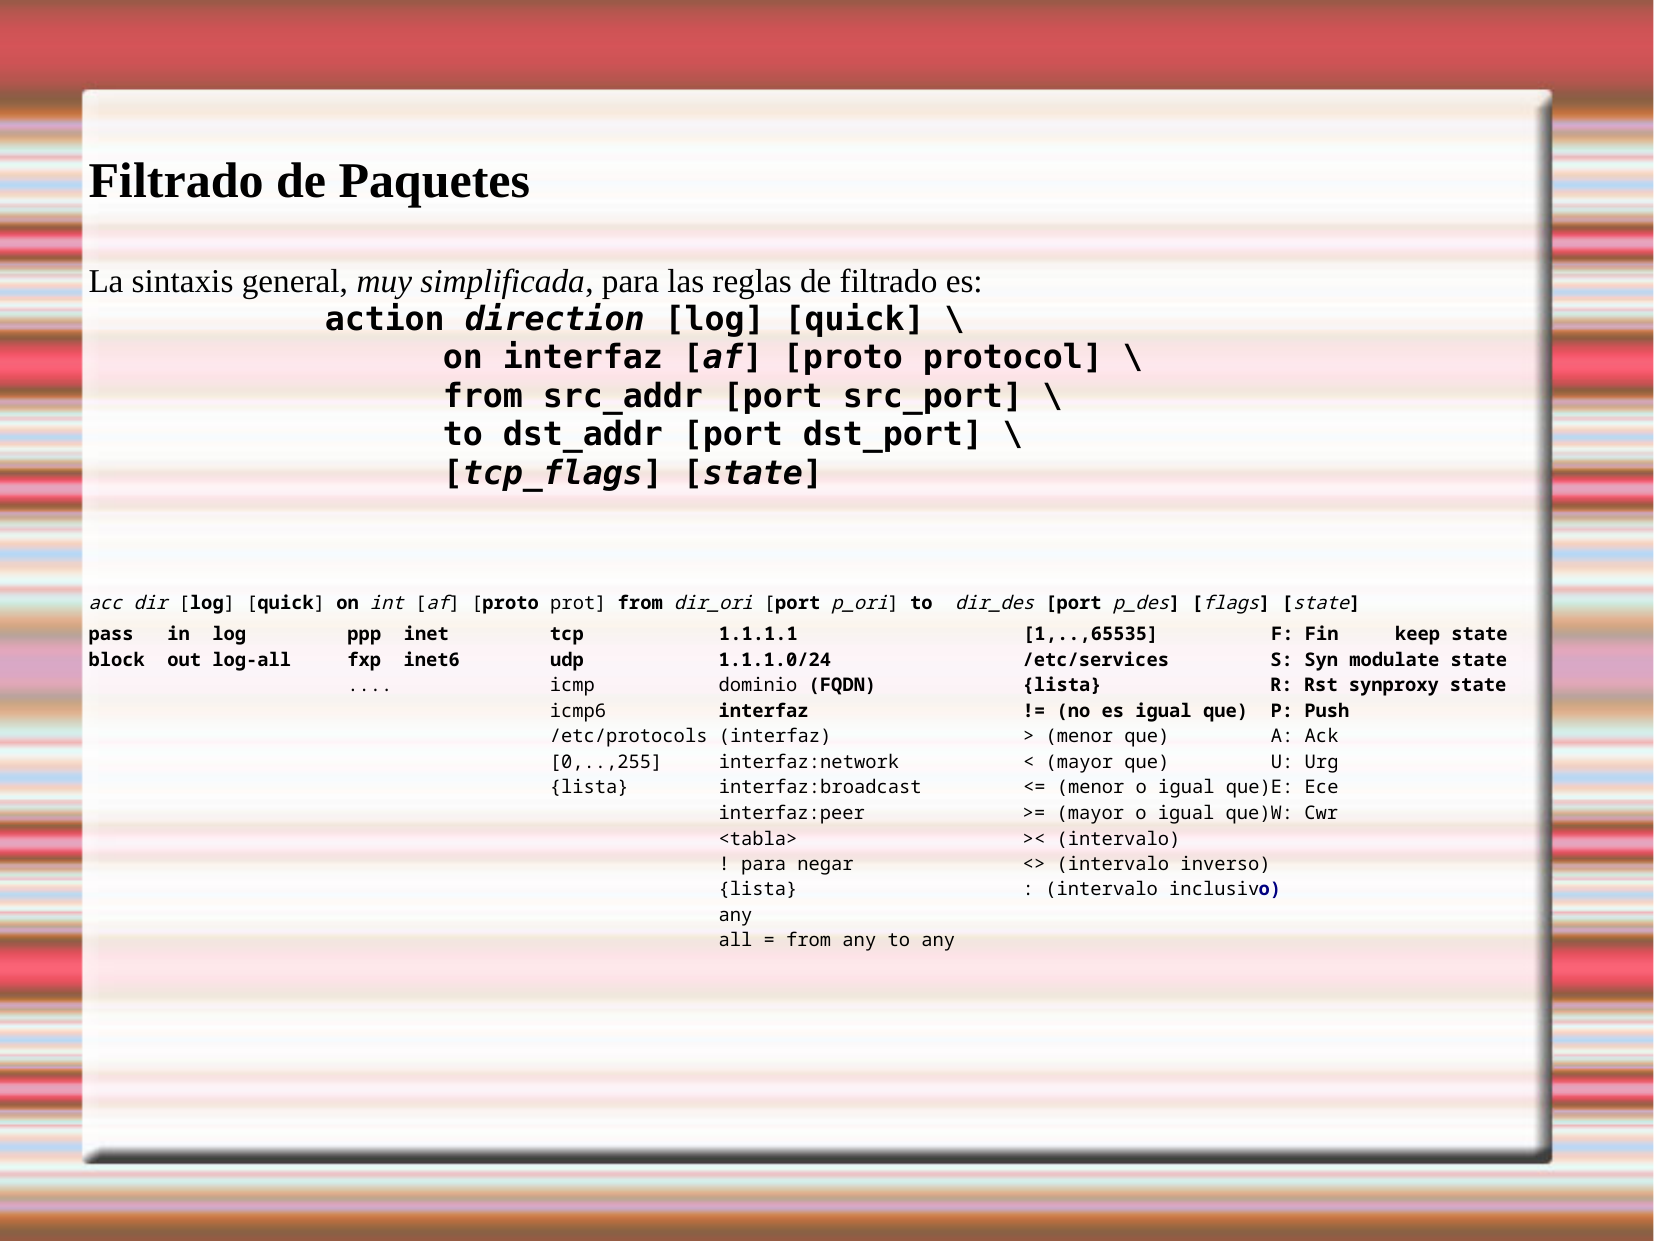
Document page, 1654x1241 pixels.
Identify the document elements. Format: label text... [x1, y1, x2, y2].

picture [0, 0, 1654, 1241]
text_box Filtrado de Paquetes La sintaxis general, muy simplificada, para las reglas de filtrado es: action direction [log] [quick] \ on interfaz [af] [proto protocol] \ from src_addr [port src_port] \ to dst_addr [port dst_port] \ [tcp_flags] [state] acc dir [log] [quick] on int [af] [proto prot] from dir_ori [port p_ori] to dir_des [port p_des] [flags] [state] pass in log ppp inet tcp 1.1.1.1 [1,..,65535] F: Fin keep state block out log-all fxp inet6 udp 1.1.1.0/24 /etc/services S: Syn modulate state .... icmp dominio (FQDN) {lista} R: Rst synproxy state icmp6 interfaz != (no es igual que) P: Push /etc/protocols (interfaz) > (menor que) A: Ack [0,..,255] interfaz:network < (mayor que) U: Urg {lista} interfaz:broadcast <= (menor o igual que)E: Ece interfaz:peer >= (mayor o igual que)W: Cwr <tabla> >< (intervalo) ! para negar <> (intervalo inverso) {lista} : (intervalo inclusivo) any all = from any to any [88, 88, 1536, 1123]
